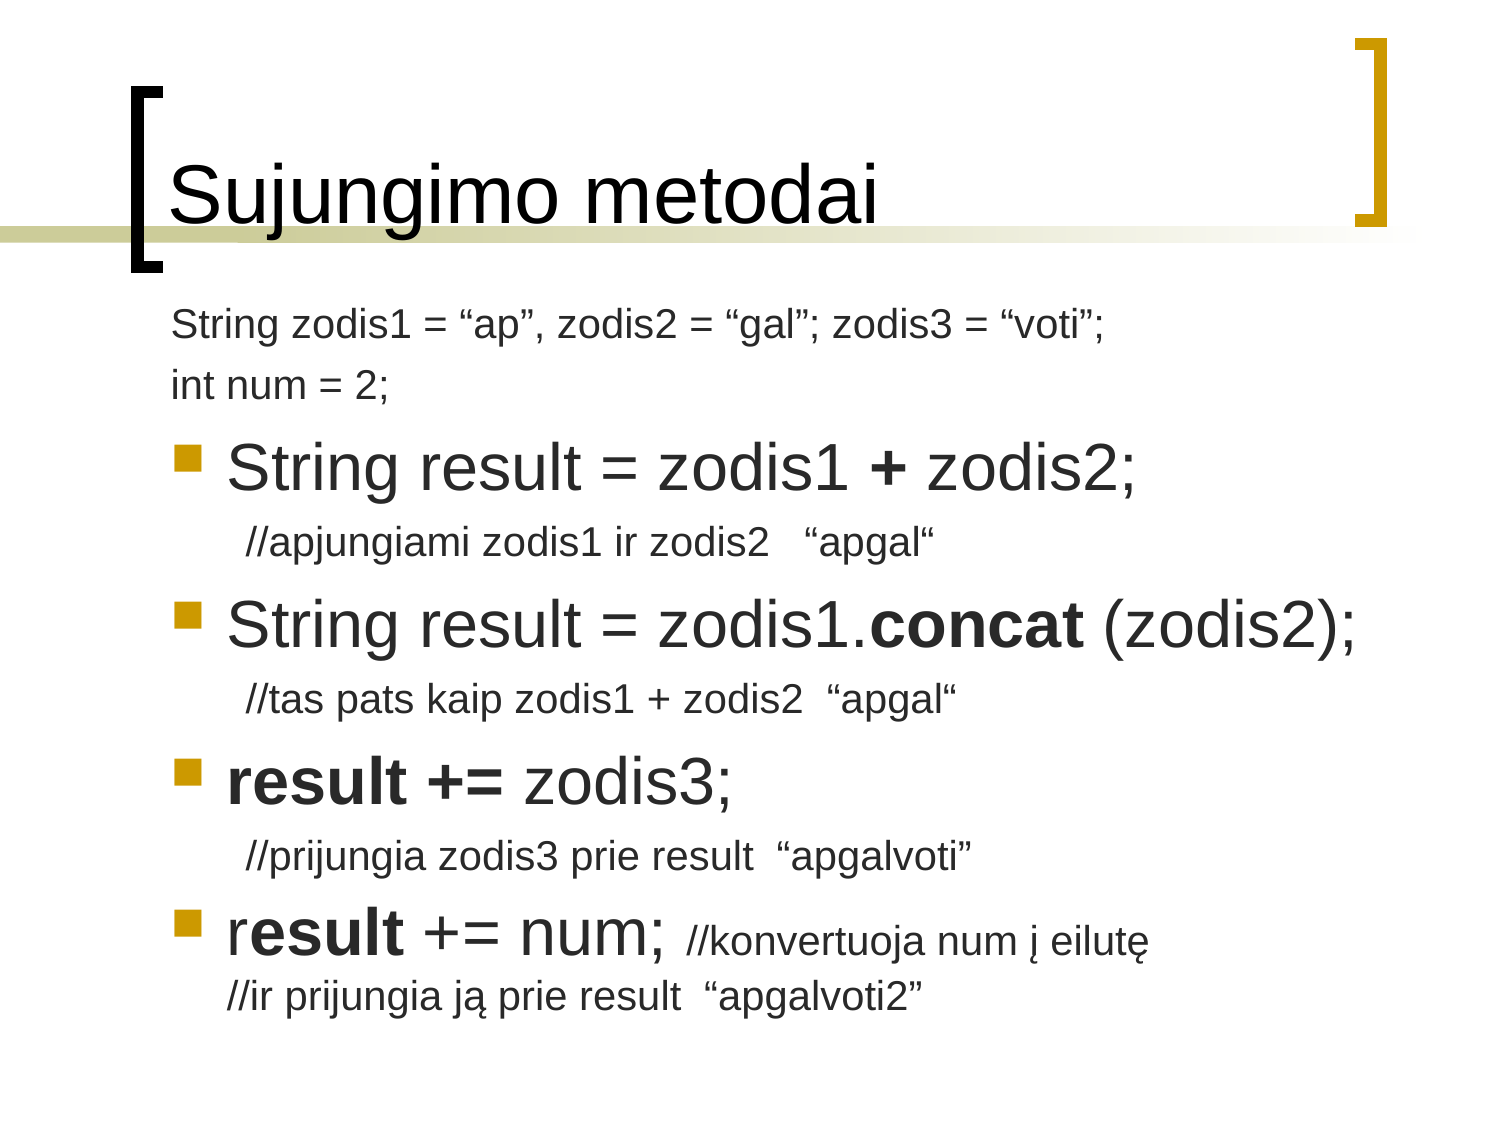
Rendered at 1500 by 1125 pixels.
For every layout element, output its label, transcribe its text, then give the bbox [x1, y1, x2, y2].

title Sujungimo metodai [152, 15, 1328, 248]
list String zodis1 = “ap”, zodis2 = “gal”; zodis3 = “voti”; int num = 2; String result = zodis1 + zodis2; //apjungiami zodis1 ir zodis2 “apgal“ String result = zodis1.concat (zodis2); //tas pats kaip zodis1 + zodis2 “apgal“ result += zodis3; //prijungia zodis3 prie result “apgalvoti” result += num; //konvertuoja num į eilutę //ir prijungia ją prie result “apgalvoti2” [155, 289, 1413, 1030]
